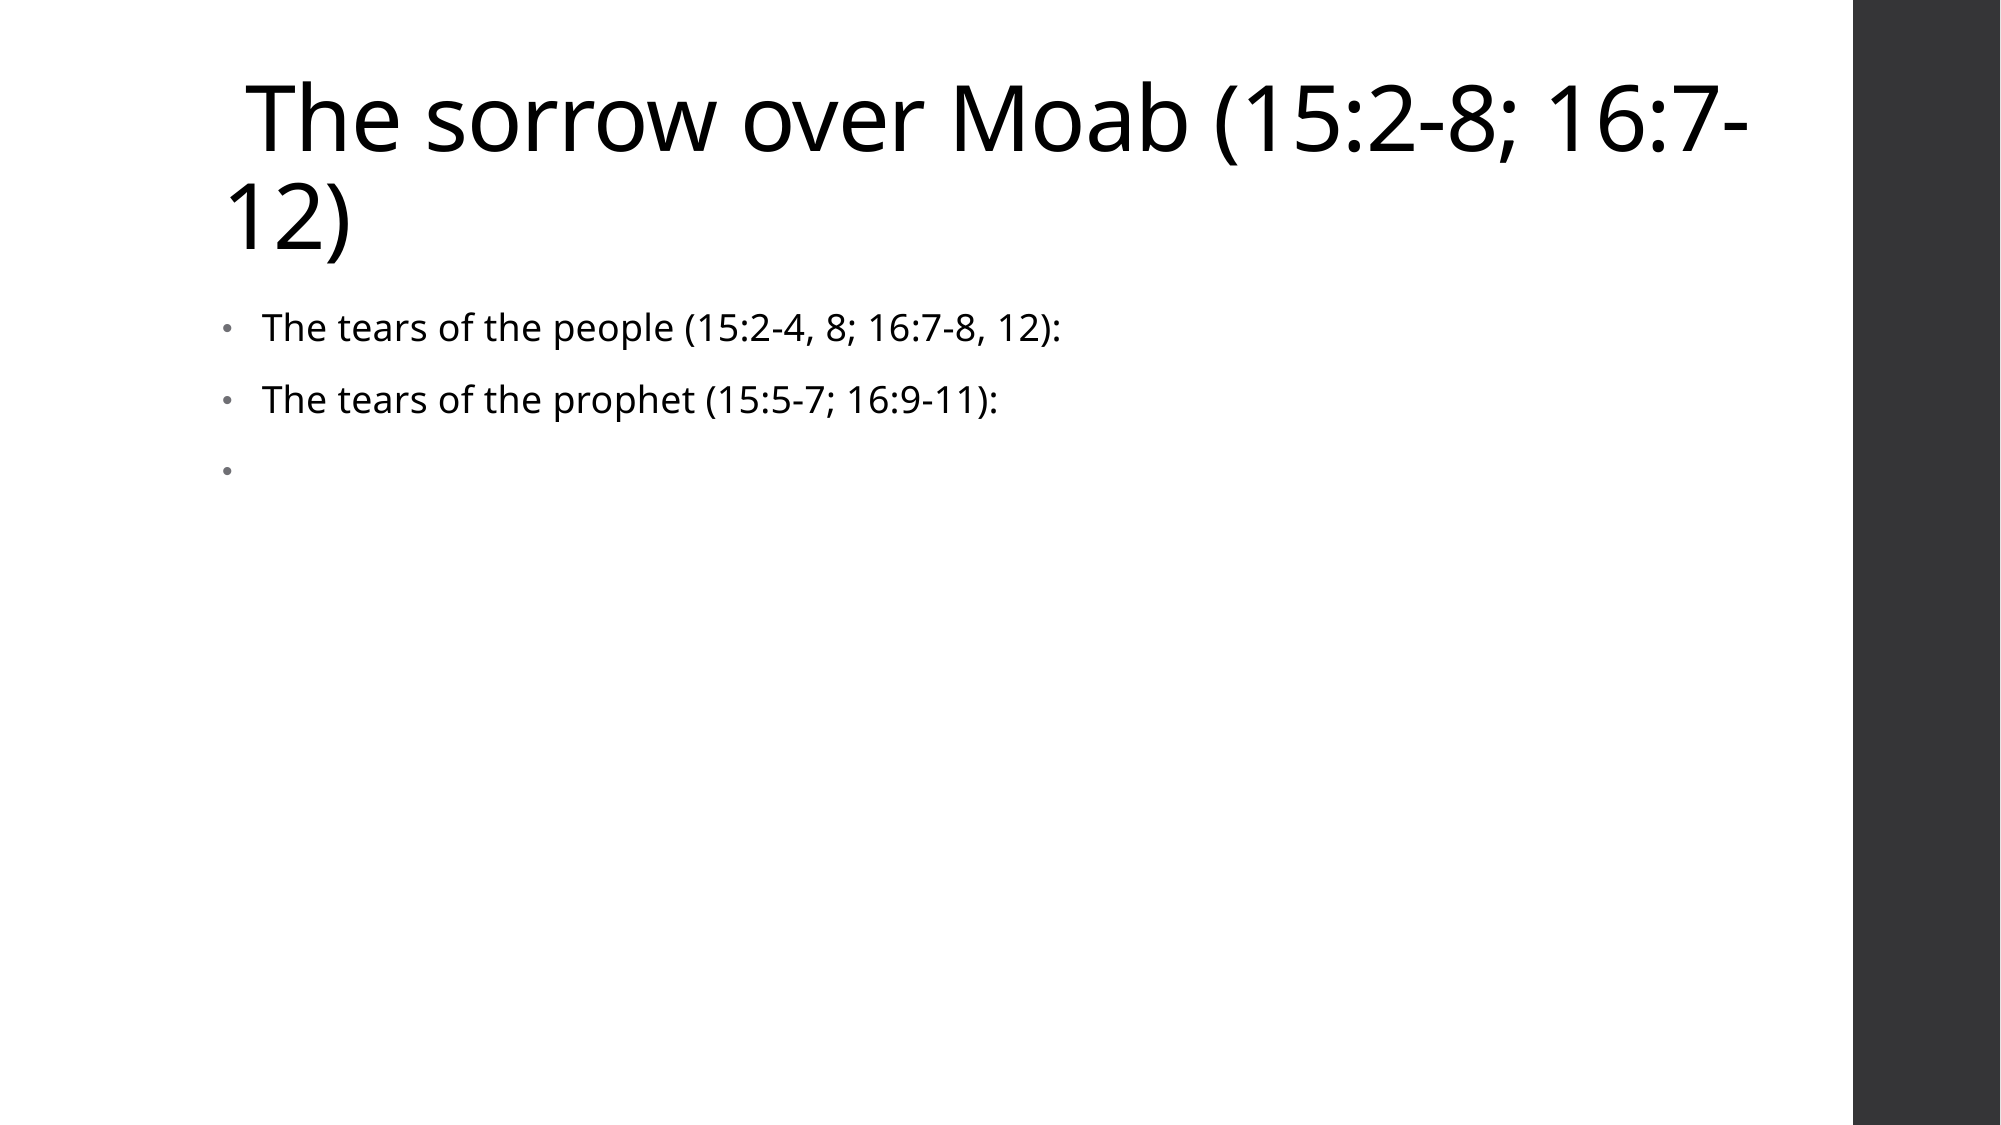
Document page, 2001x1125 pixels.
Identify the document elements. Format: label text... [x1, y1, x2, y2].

list The tears of the people (15:2-4, 8; 16:7-8, 12): The tears of the prophet (15:5-7; 16:9-11): [206, 299, 1617, 1014]
title The sorrow over Moab (15:2-8; 16:7-12) [206, 60, 1797, 278]
